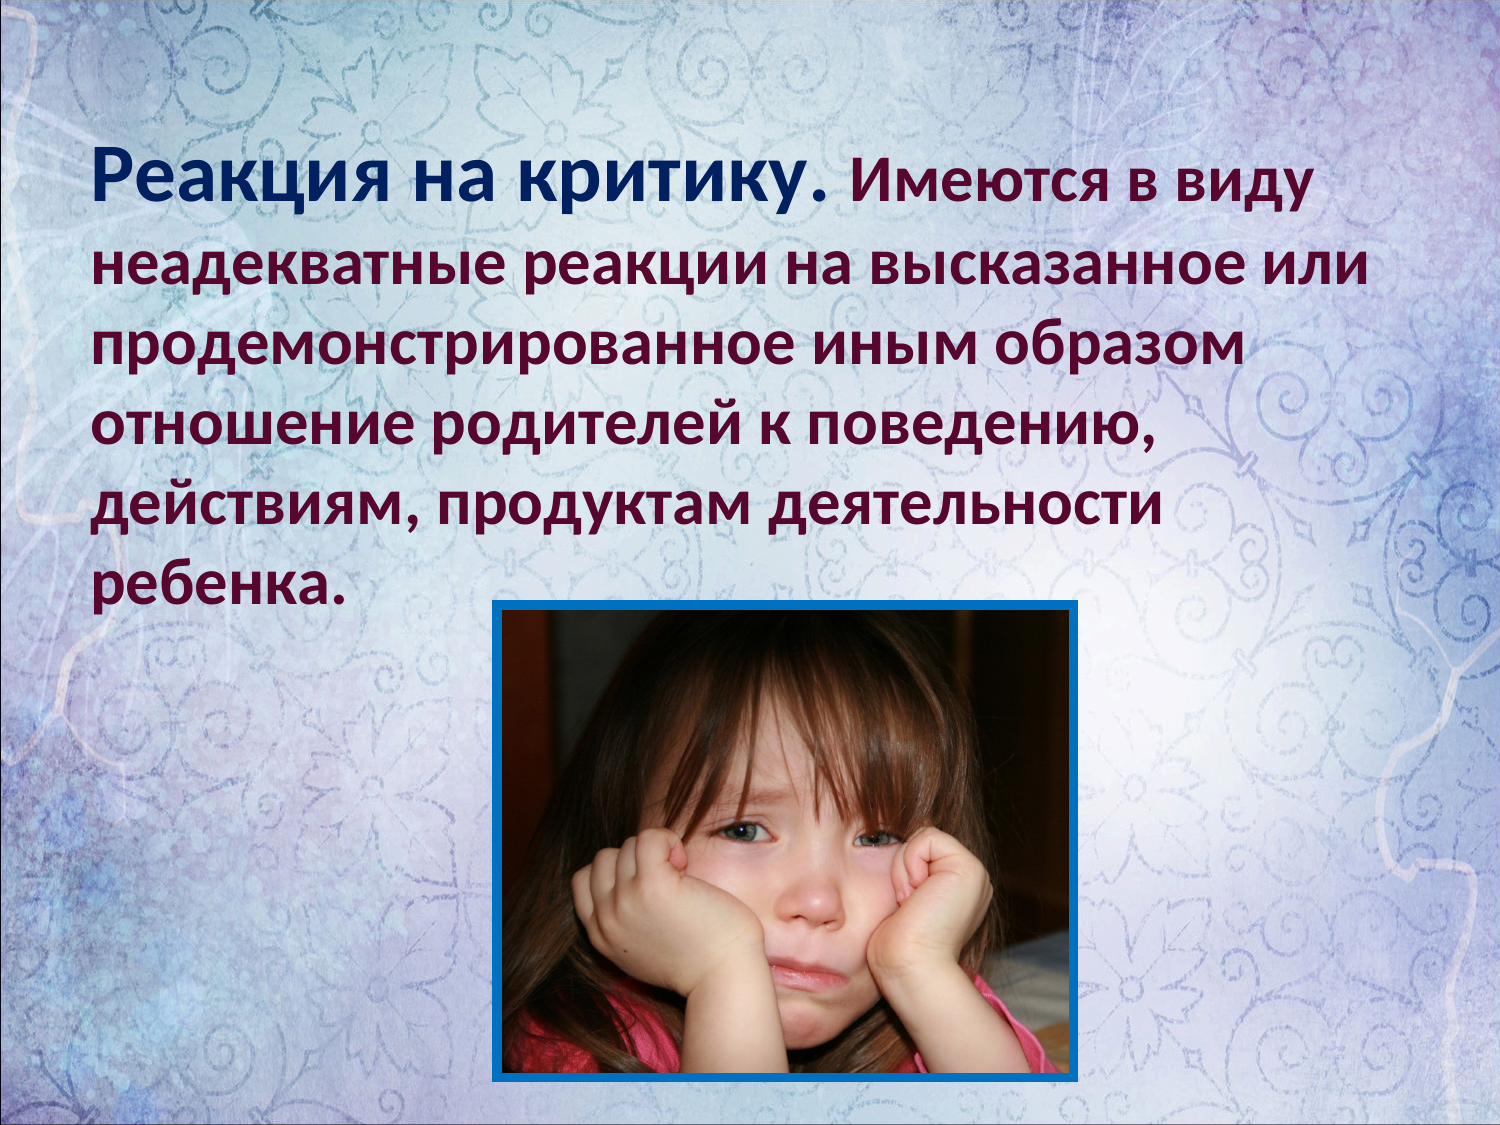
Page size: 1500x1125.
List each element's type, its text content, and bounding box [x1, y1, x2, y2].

title Реакция на критику. Имеются в виду неадекватные реакции на высказанное или продемонстрированное иным образом отношение родителей к поведению, действиям, продуктам деятельности ребенка. [75, 42, 1426, 693]
picture [0, 0, 1500, 1125]
